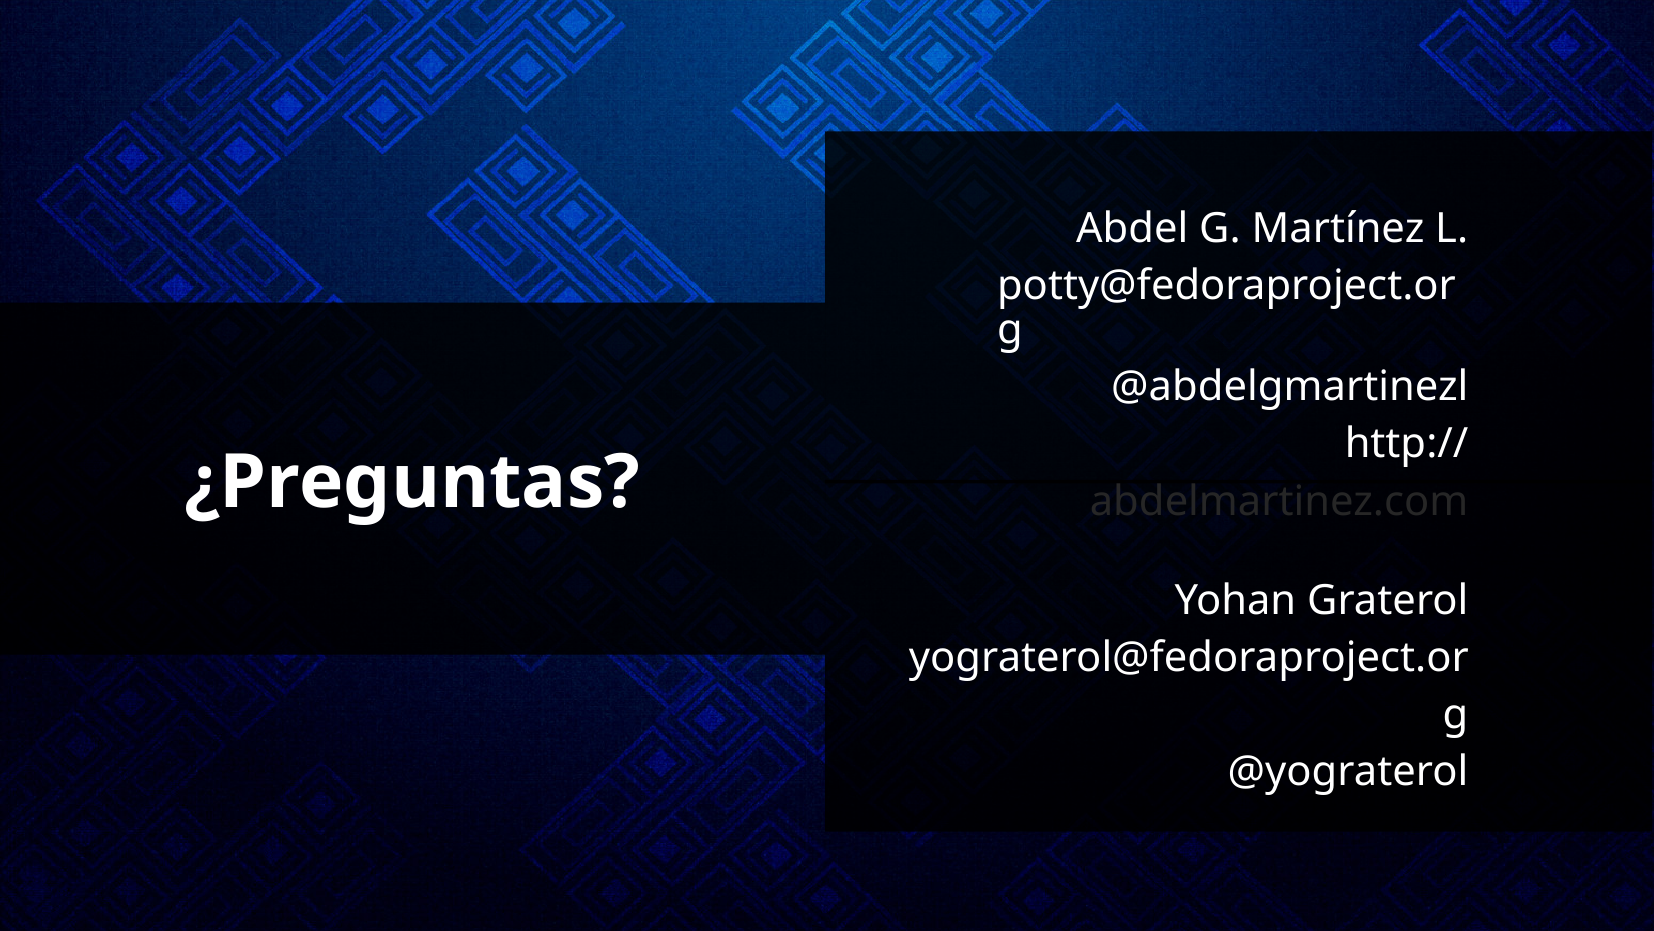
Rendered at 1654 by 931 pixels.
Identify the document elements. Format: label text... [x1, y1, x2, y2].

text_box Yohan Graterol yograterol@fedoraproject.org @yograterol [870, 562, 1484, 746]
text_box [825, 131, 1652, 832]
picture [0, 0, 1654, 931]
text_box ¿Preguntas? [0, 302, 825, 655]
text_box Abdel G. Martínez L. potty@fedoraproject.org @abdelgmartinezl http://abdelmartinez.com [982, 190, 1484, 430]
